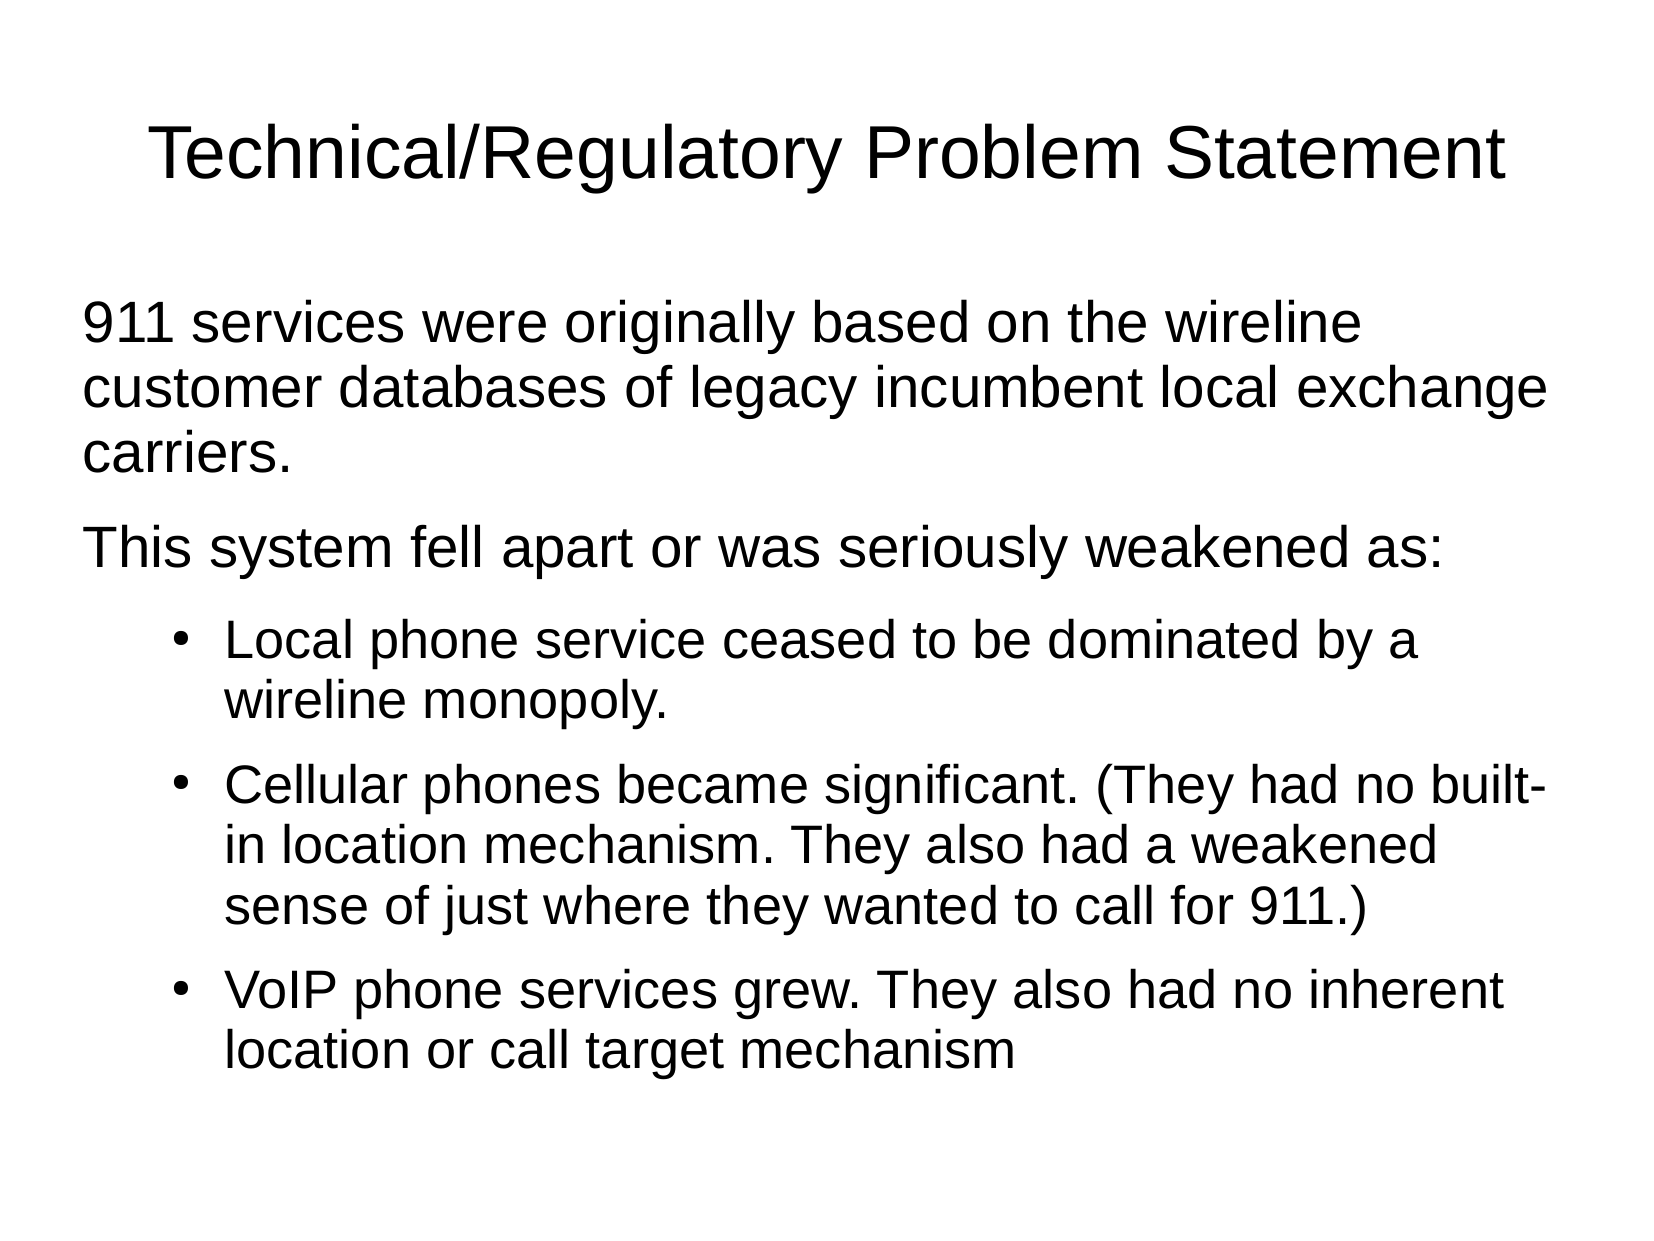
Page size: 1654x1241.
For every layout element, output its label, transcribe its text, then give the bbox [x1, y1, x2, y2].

title Technical/Regulatory Problem Statement [82, 56, 1571, 250]
list 911 services were originally based on the wireline customer databases of legacy incumbent local exchange carriers. This system fell apart or was seriously weakened as: Local phone service ceased to be dominated by a wireline monopoly. Cellular phones became significant. (They had no built-in location mechanism. They also had a weakened sense of just where they wanted to call for 911.) VoIP phone services grew. They also had no inherent location or call target mechanism [82, 290, 1571, 1094]
